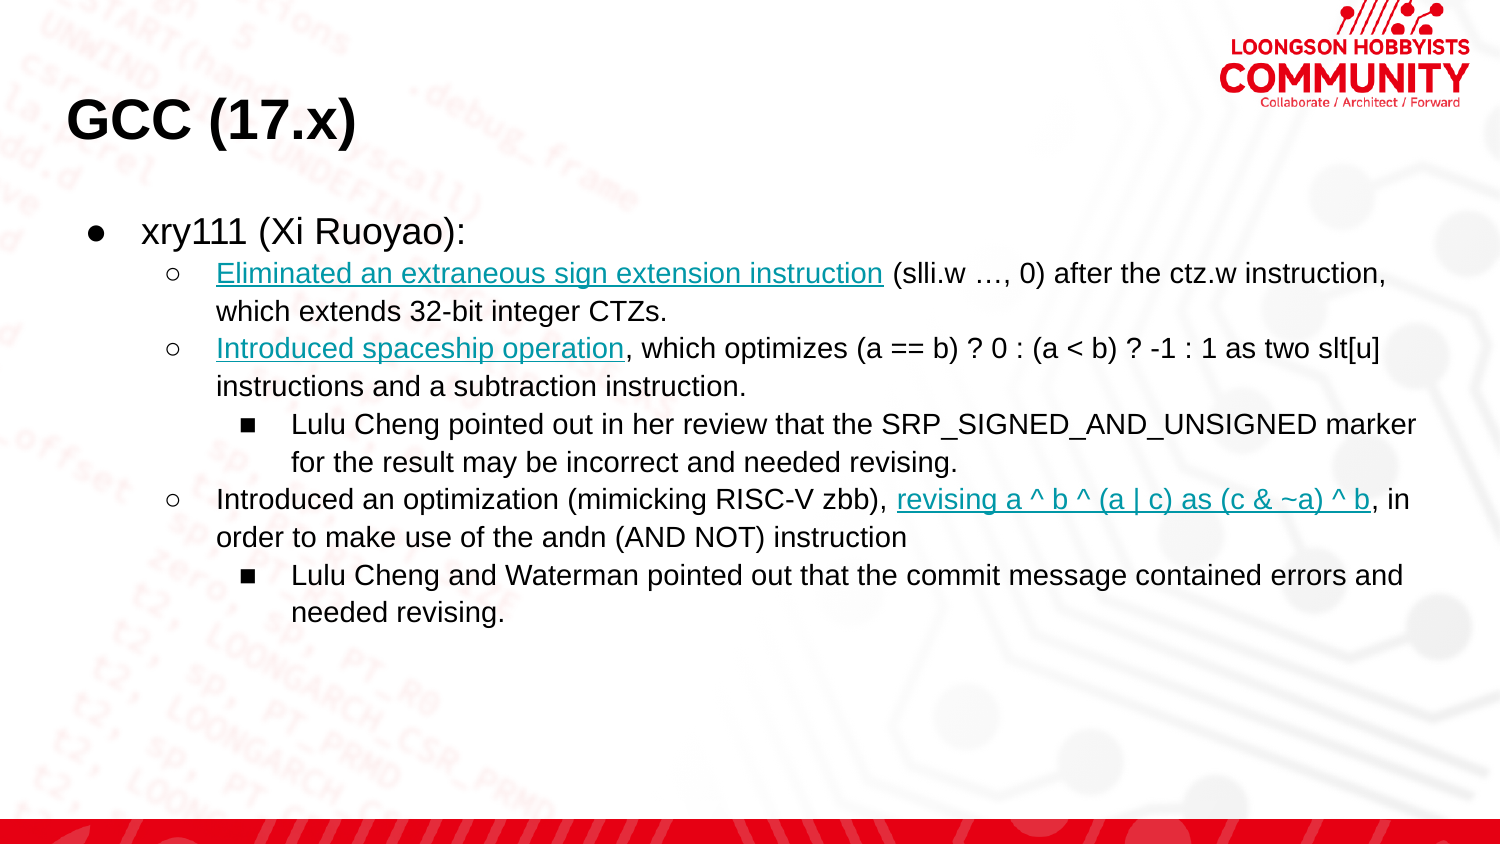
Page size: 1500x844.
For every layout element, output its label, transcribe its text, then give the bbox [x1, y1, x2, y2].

list xry111 (Xi Ruoyao): Eliminated an extraneous sign extension instruction (slli.w …, 0) after the ctz.w instruction, which extends 32-bit integer CTZs. Introduced spaceship operation, which optimizes (a == b) ? 0 : (a < b) ? -1 : 1 as two slt[u] instructions and a subtraction instruction. Lulu Cheng pointed out in her review that the SRP_SIGNED_AND_UNSIGNED marker for the result may be incorrect and needed revising. Introduced an optimization (mimicking RISC-V zbb), revising a ^ b ^ (a | c) as (c & ~a) ^ b, in order to make use of the andn (AND NOT) instruction Lulu Cheng and Waterman pointed out that the commit message contained errors and needed revising. [51, 189, 1449, 750]
title GCC (17.x) [51, 72, 1449, 167]
picture [0, 0, 1500, 844]
